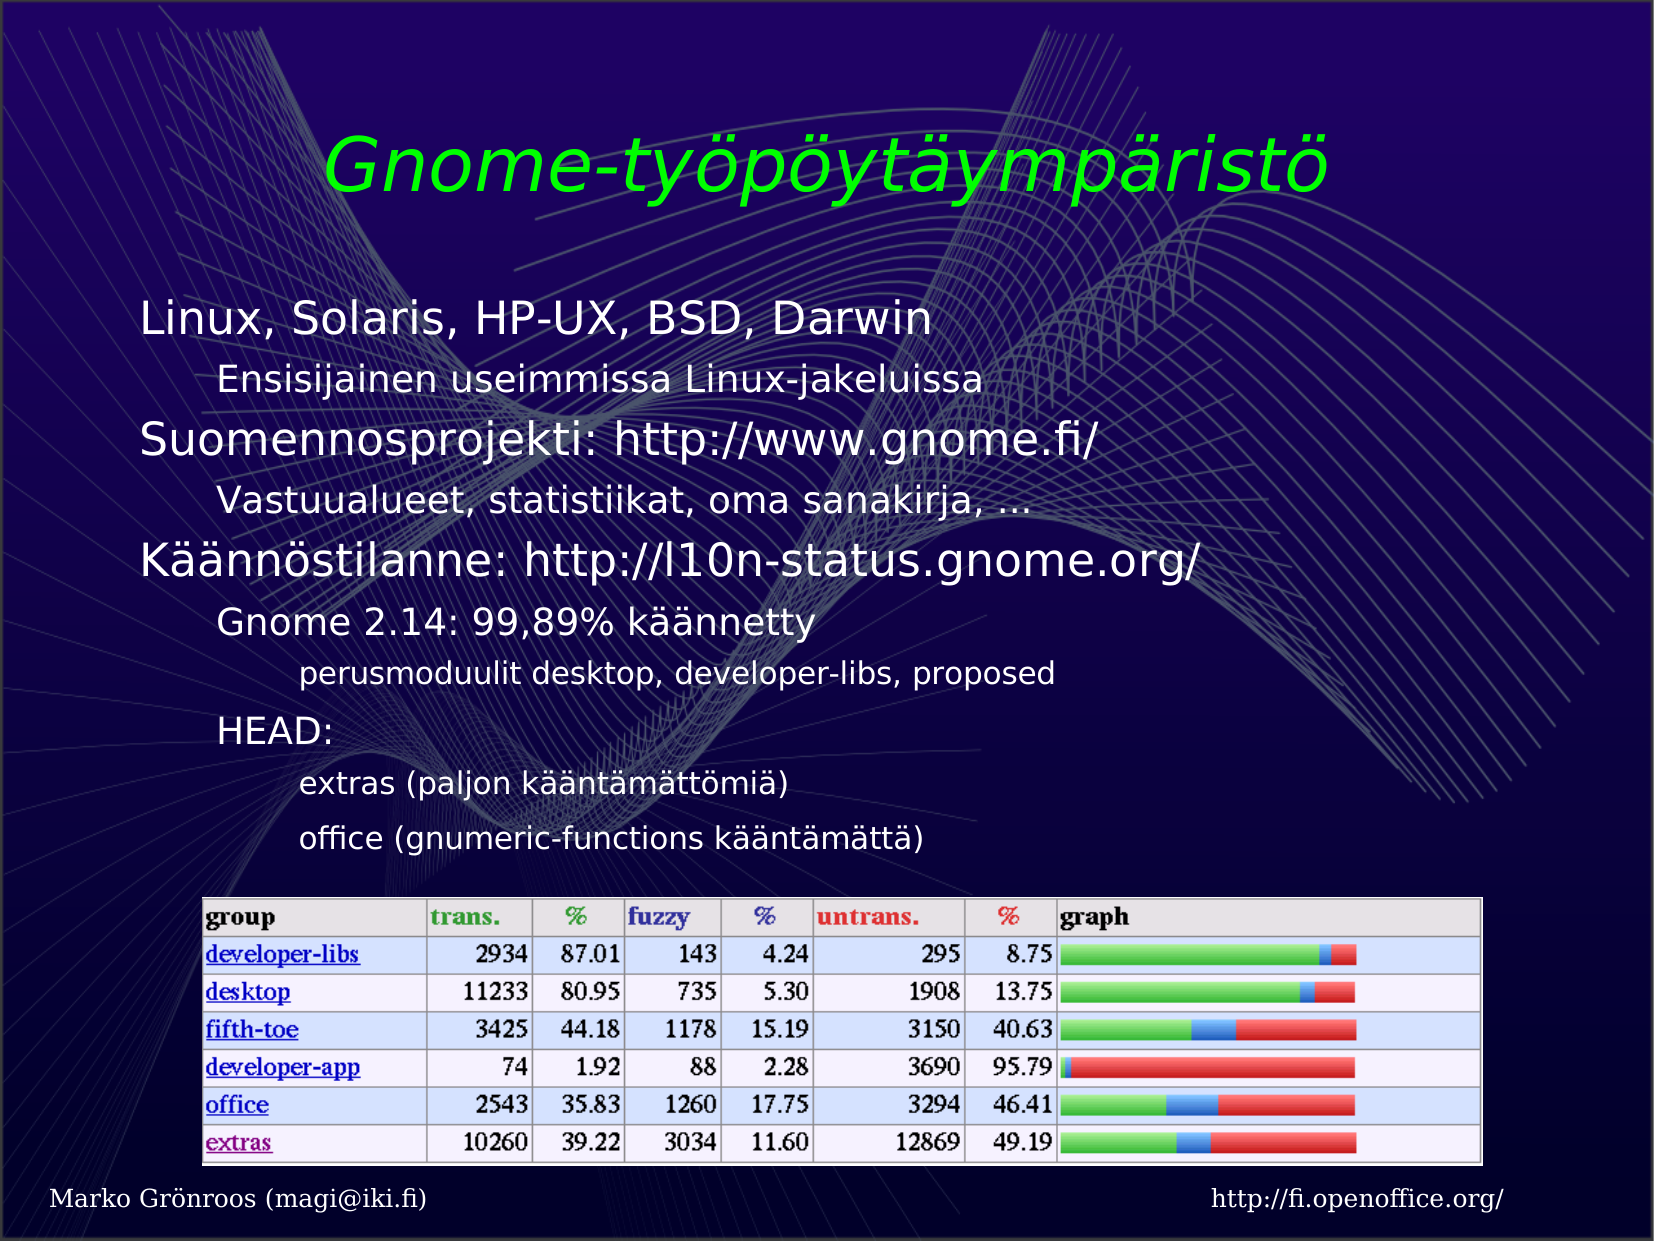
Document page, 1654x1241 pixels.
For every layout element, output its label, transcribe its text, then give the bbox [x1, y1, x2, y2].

title Gnome-työpöytäympäristö [121, 61, 1534, 269]
picture [0, 0, 1654, 1241]
list Linux, Solaris, HP-UX, BSD, Darwin Ensisijainen useimmissa Linux-jakeluissa Suomennosprojekti: http://www.gnome.fi/ Vastuualueet, statistiikat, oma sanakirja, ... Käännöstilanne: http://l10n-status.gnome.org/ Gnome 2.14: 99,89% käännetty perusmoduulit desktop, developer-libs, proposed HEAD: extras (paljon kääntämättömiä) office (gnumeric-functions kääntämättä) [121, 291, 1534, 1166]
